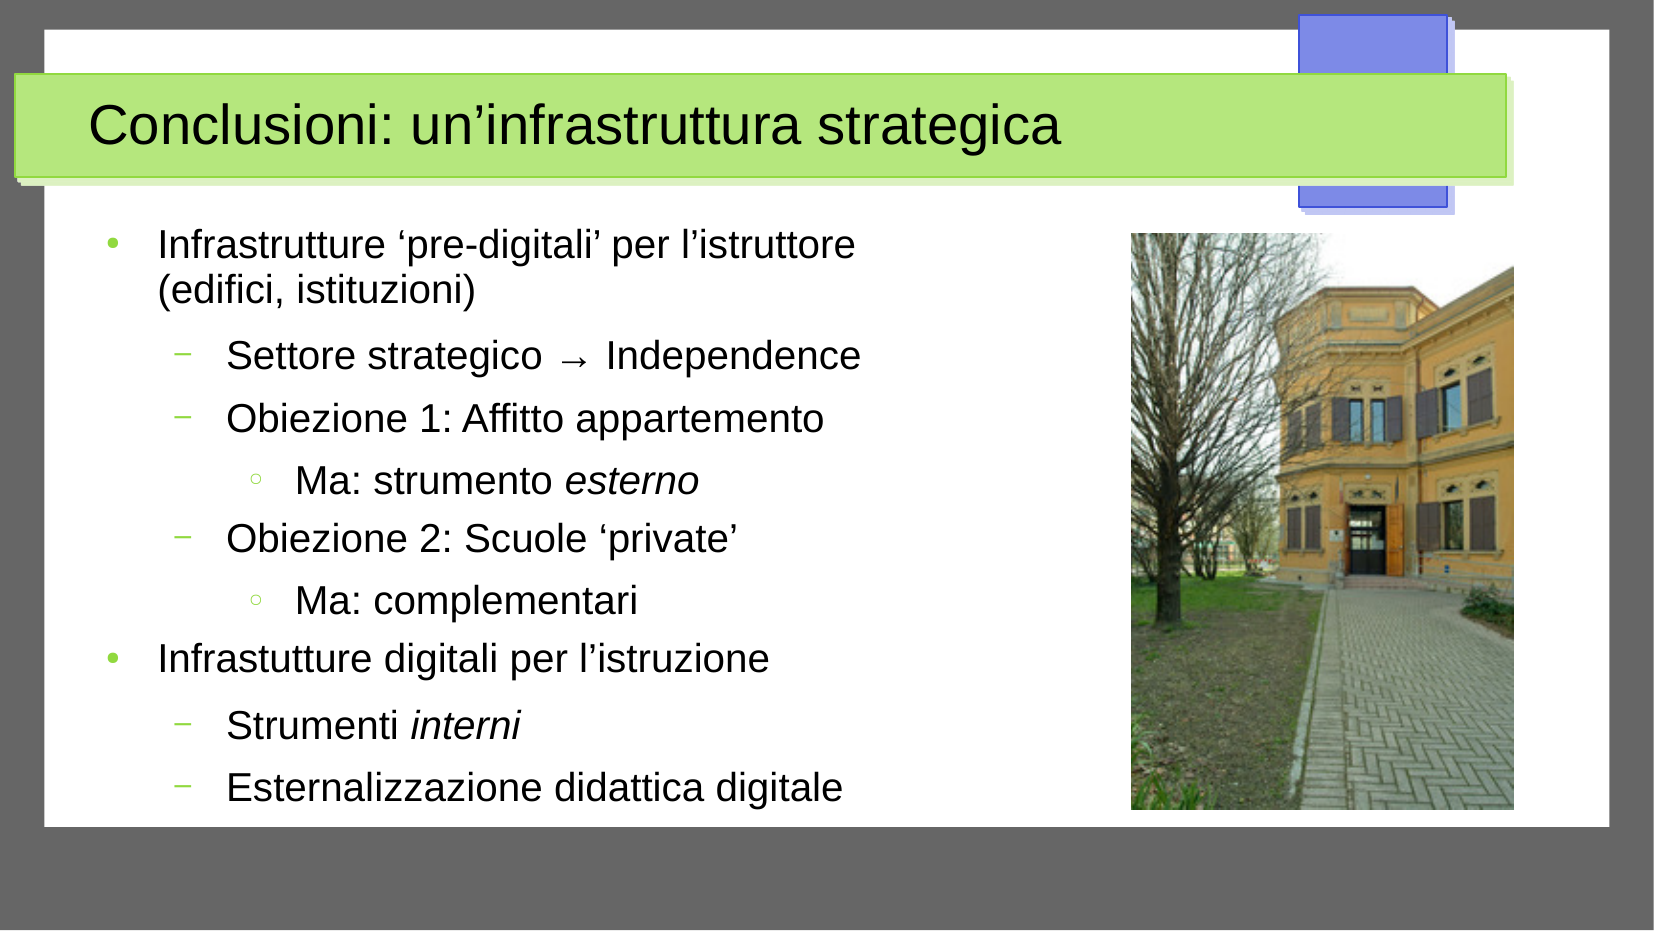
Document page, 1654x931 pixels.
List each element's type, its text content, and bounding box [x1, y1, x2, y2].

picture [1131, 233, 1514, 810]
title Conclusioni: un’infrastruttura strategica [88, 73, 1506, 178]
list Infrastrutture ‘pre-digitali’ per l’istruttore (edifici, istituzioni) Settore strategico → Independence Obiezione 1: Affitto appartemento Ma: strumento esterno Obiezione 2: Scuole ‘private’ Ma: complementari Infrastutture digitali per l’istruzione Strumenti interni Esternalizzazione didattica digitale [88, 221, 1111, 813]
